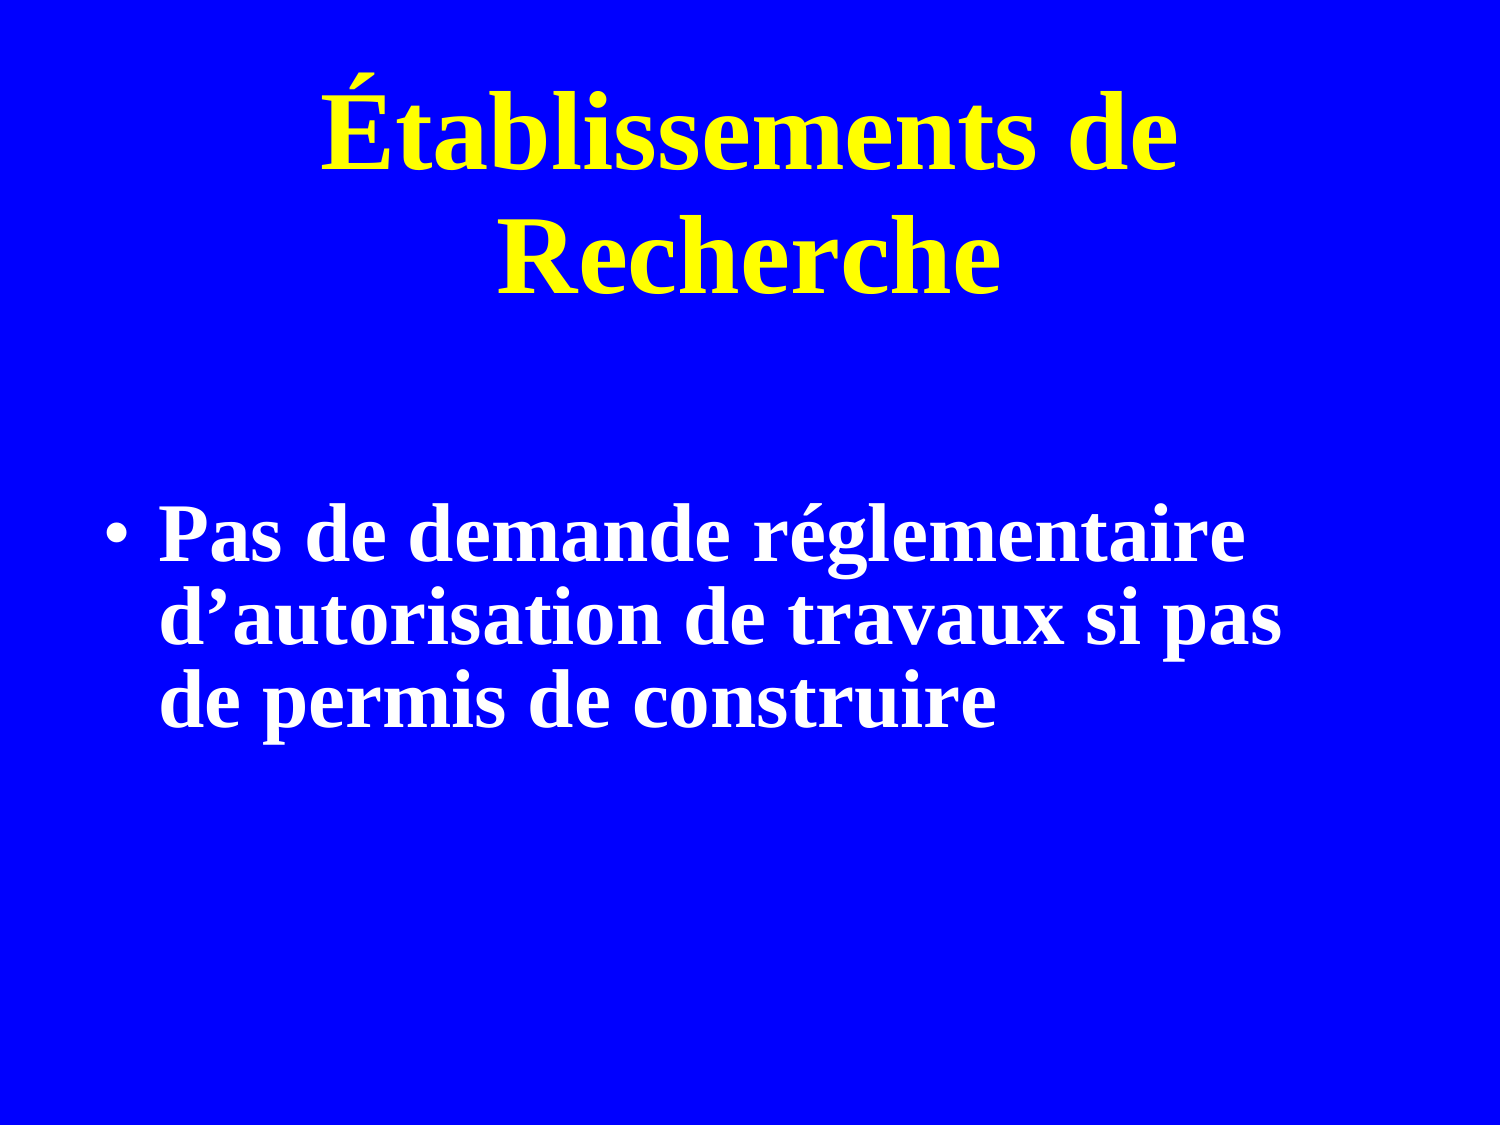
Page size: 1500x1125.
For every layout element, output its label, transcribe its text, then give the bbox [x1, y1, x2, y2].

list Pas de demande réglementaire d’autorisation de travaux si pas de permis de construire [87, 487, 1363, 775]
title Établissements de Recherche [112, 51, 1388, 337]
